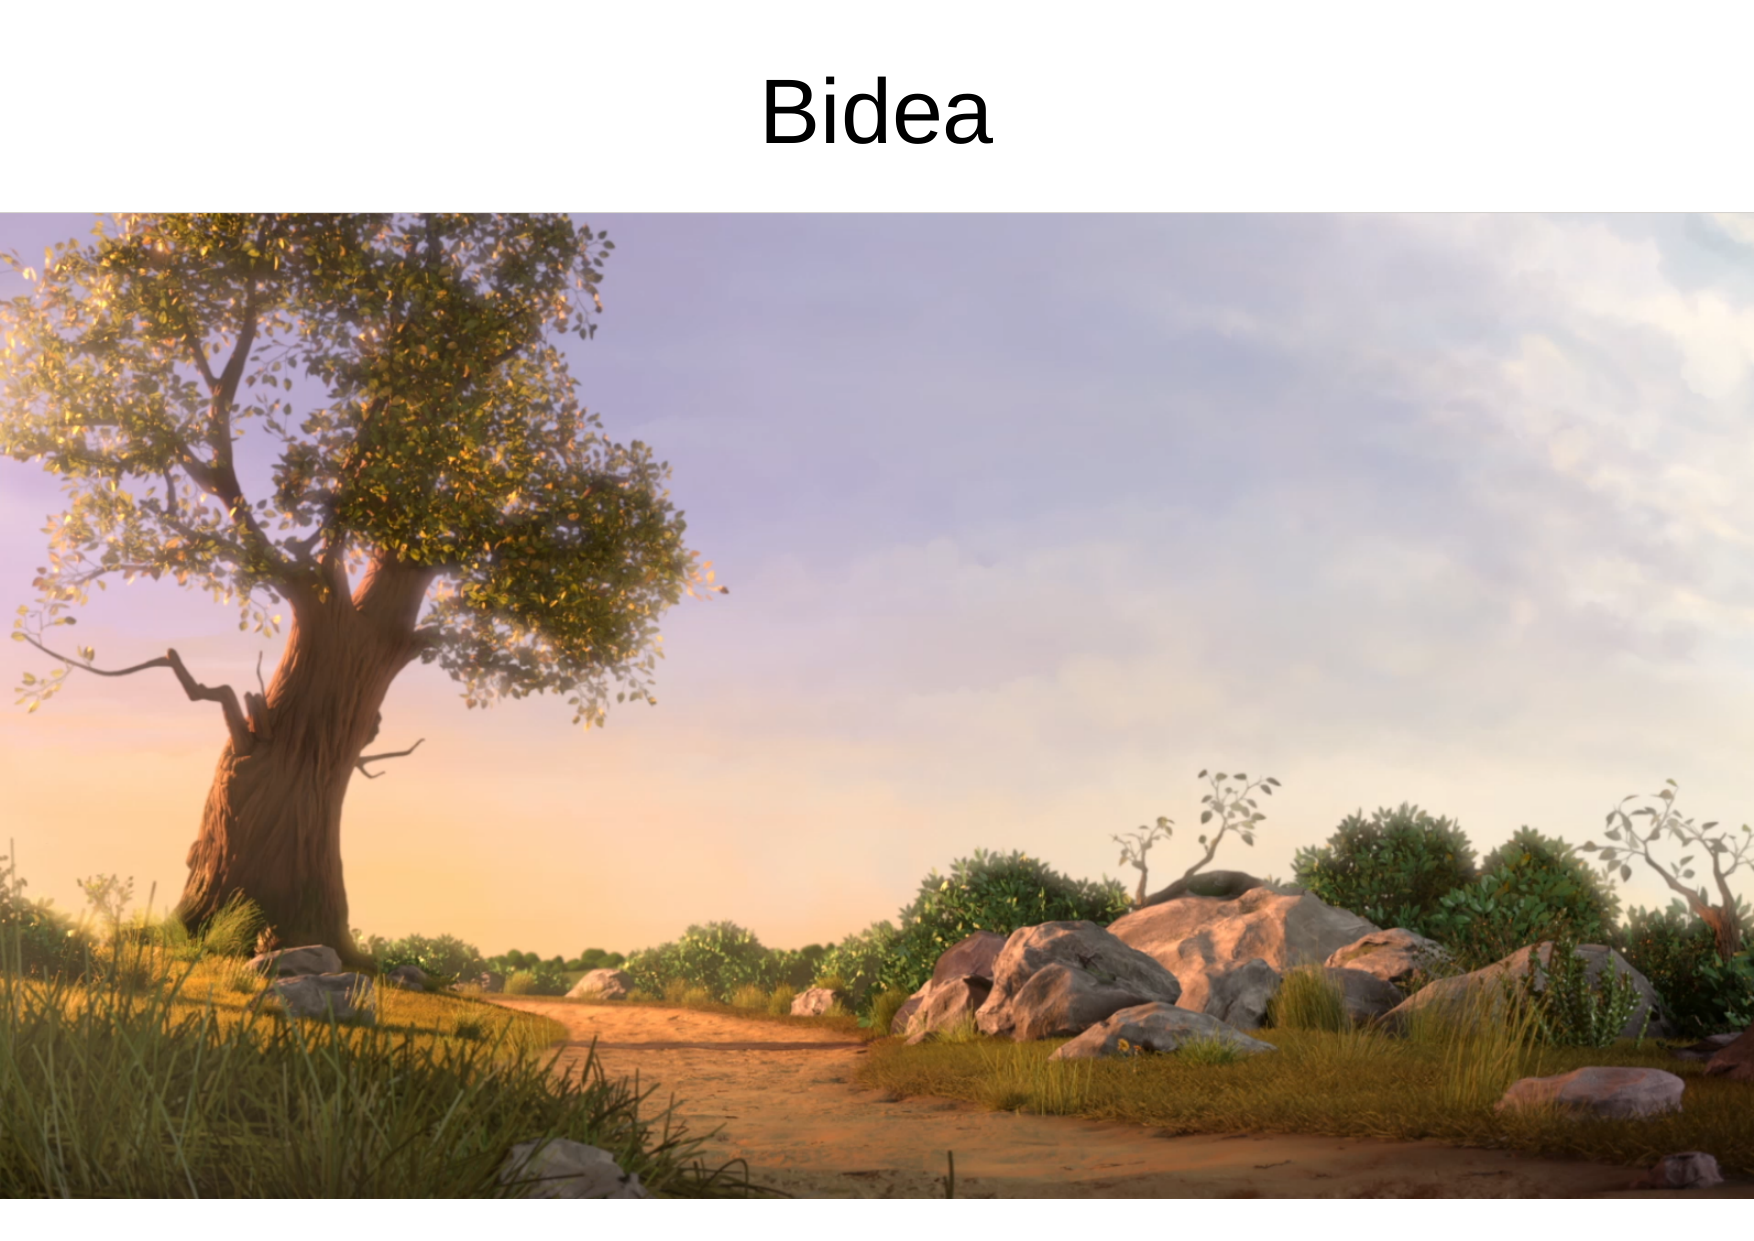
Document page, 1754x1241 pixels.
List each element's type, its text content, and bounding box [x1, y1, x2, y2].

title Bidea [87, 8, 1667, 212]
picture [0, 212, 1754, 1199]
